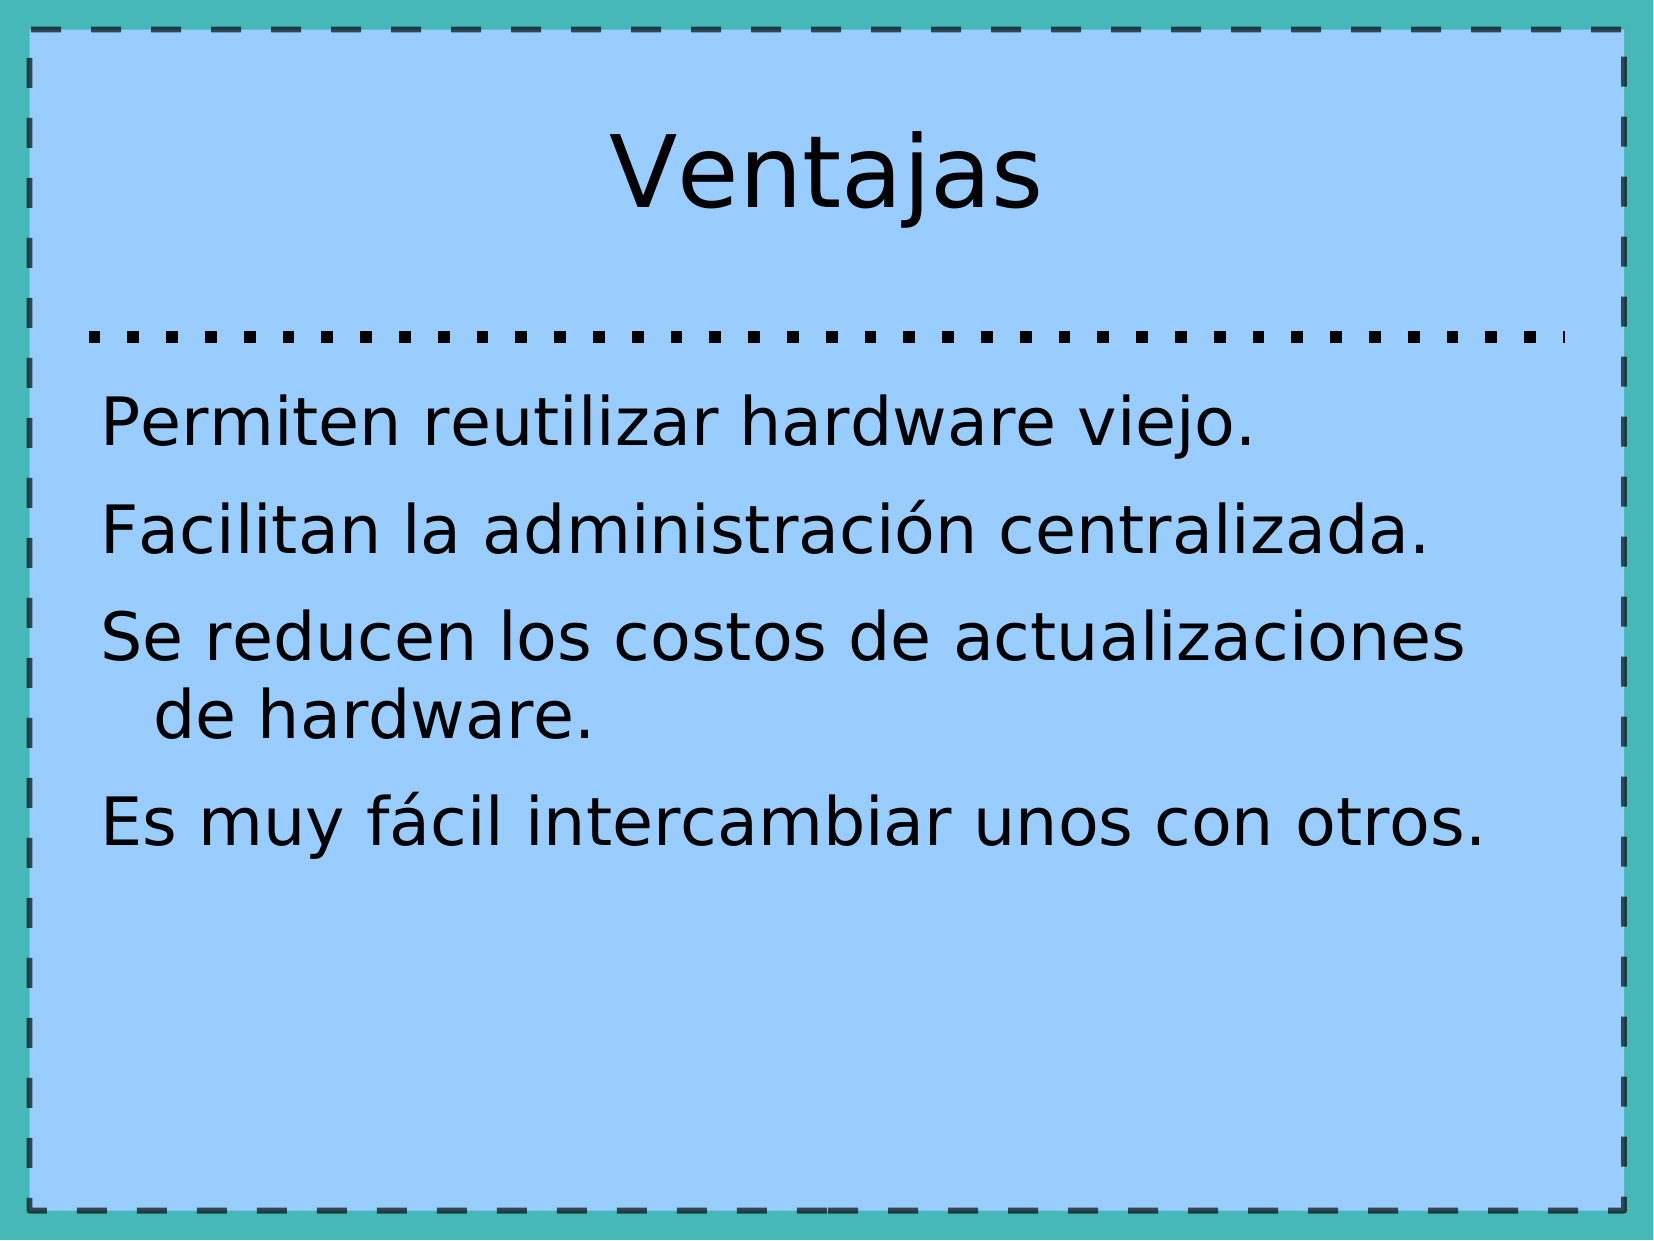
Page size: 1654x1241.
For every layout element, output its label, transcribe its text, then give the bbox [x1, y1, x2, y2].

title Ventajas [82, 56, 1571, 288]
list Permiten reutilizar hardware viejo. Facilitan la administración centralizada. Se reducen los costos de actualizaciones de hardware. Es muy fácil intercambiar unos con otros. [82, 383, 1571, 1094]
